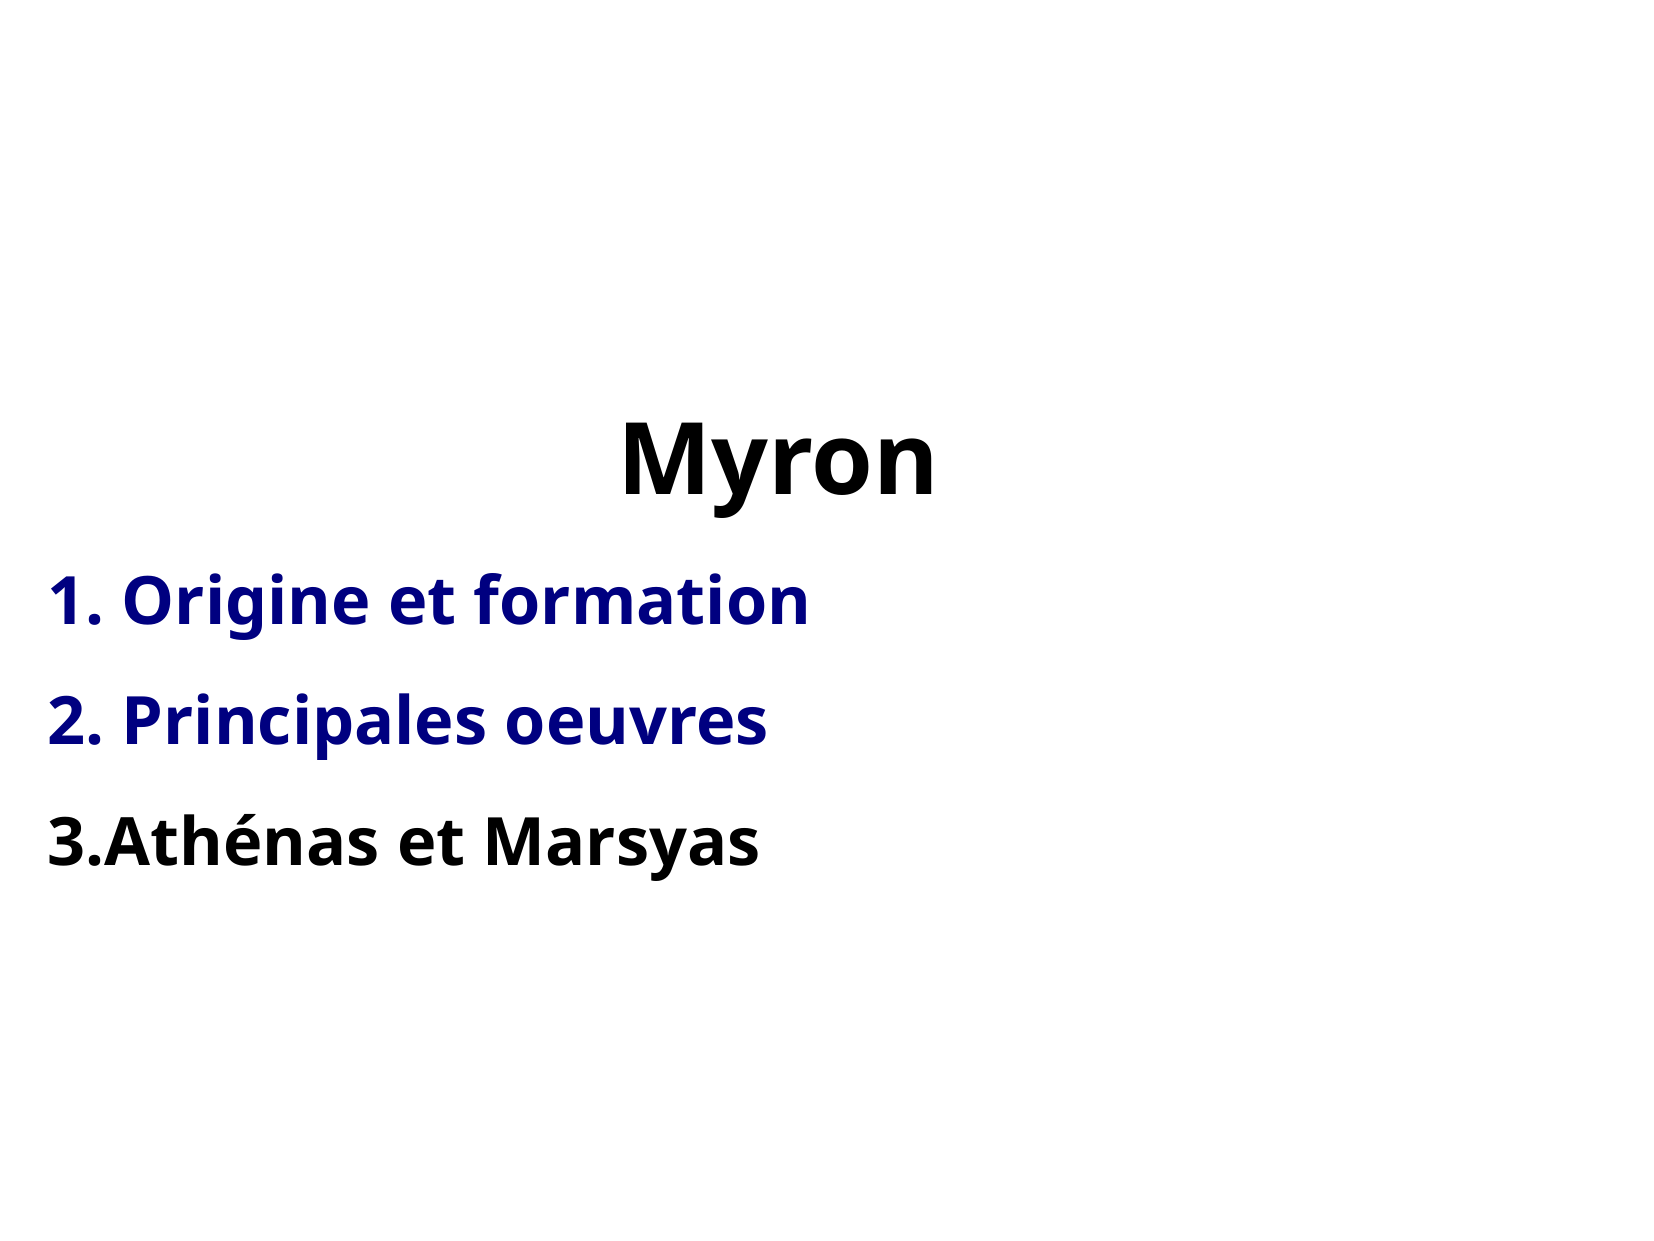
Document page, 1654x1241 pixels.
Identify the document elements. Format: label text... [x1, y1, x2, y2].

list Myron 1. Origine et formation 2. Principales oeuvres 3.Athénas et Marsyas [47, 283, 1536, 1102]
